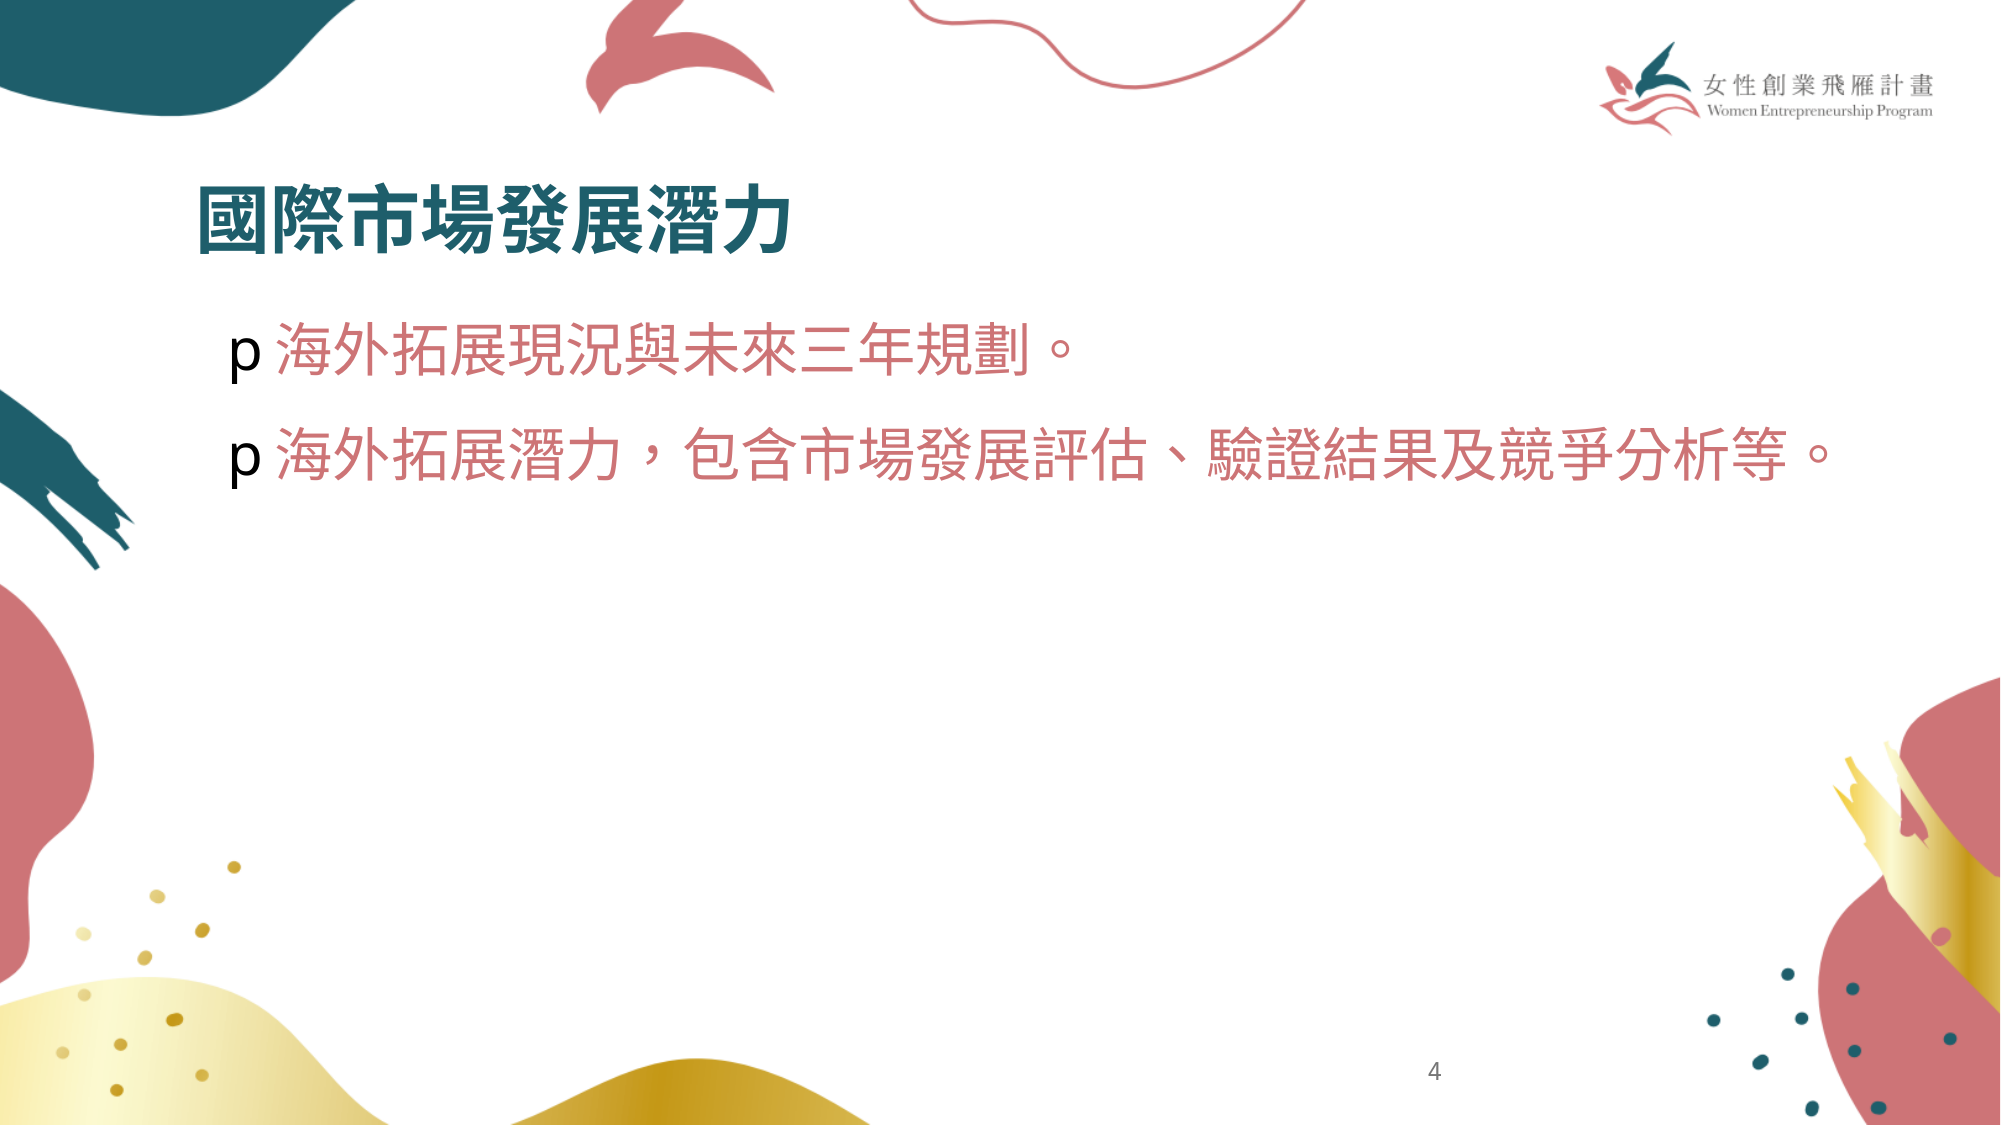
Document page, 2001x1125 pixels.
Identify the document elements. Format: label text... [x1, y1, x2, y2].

text_box 4 [1412, 1042, 1863, 1103]
text_box 海外拓展現況與未來三年規劃。 海外拓展潛力，包含市場發展評估、驗證結果及競爭分析等。 [212, 270, 1863, 488]
text_box 國際市場發展潛力 [180, 164, 1638, 271]
